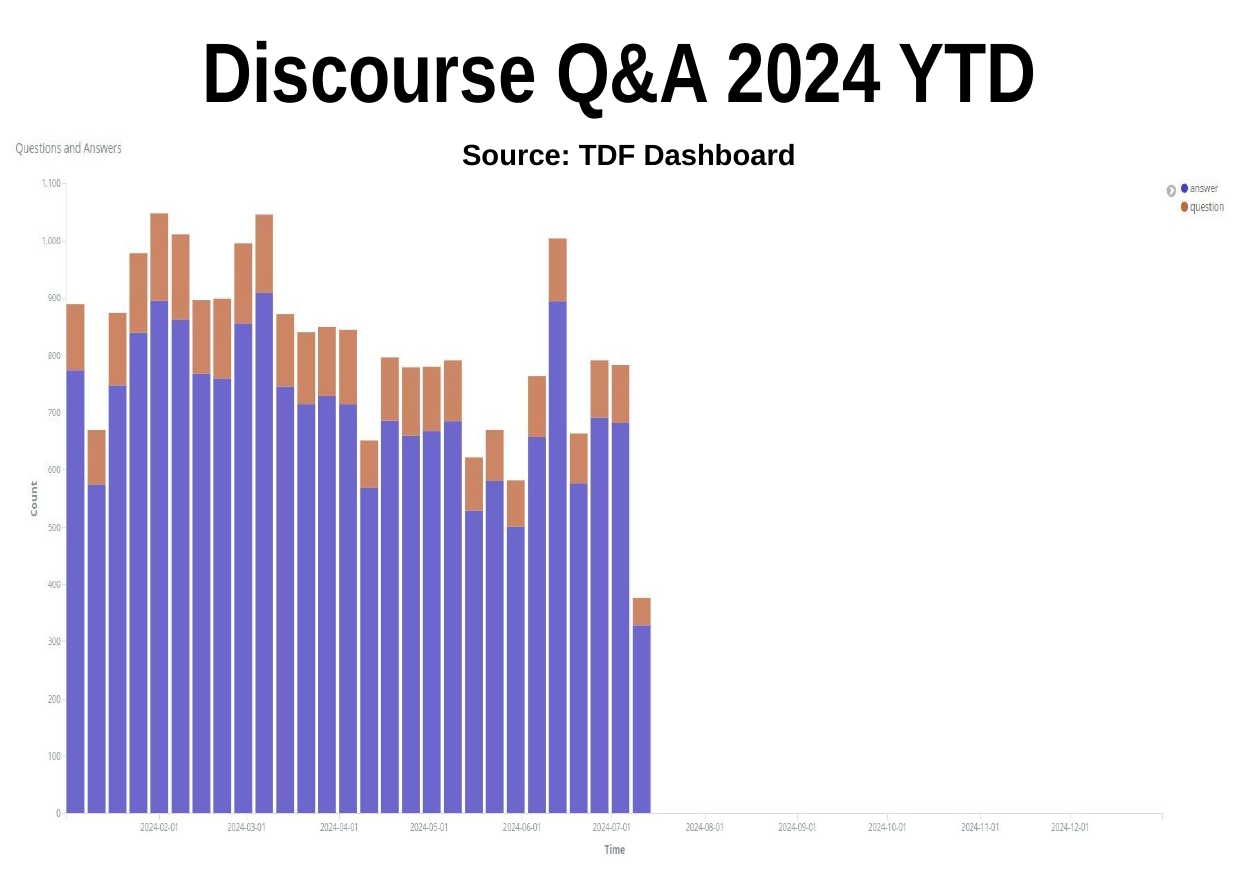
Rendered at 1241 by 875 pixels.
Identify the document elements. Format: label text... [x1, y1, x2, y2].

title Discourse Q&A 2024 YTD [11, 12, 1229, 132]
picture [11, 132, 1229, 863]
text_box Source: TDF Dashboard [447, 131, 812, 185]
